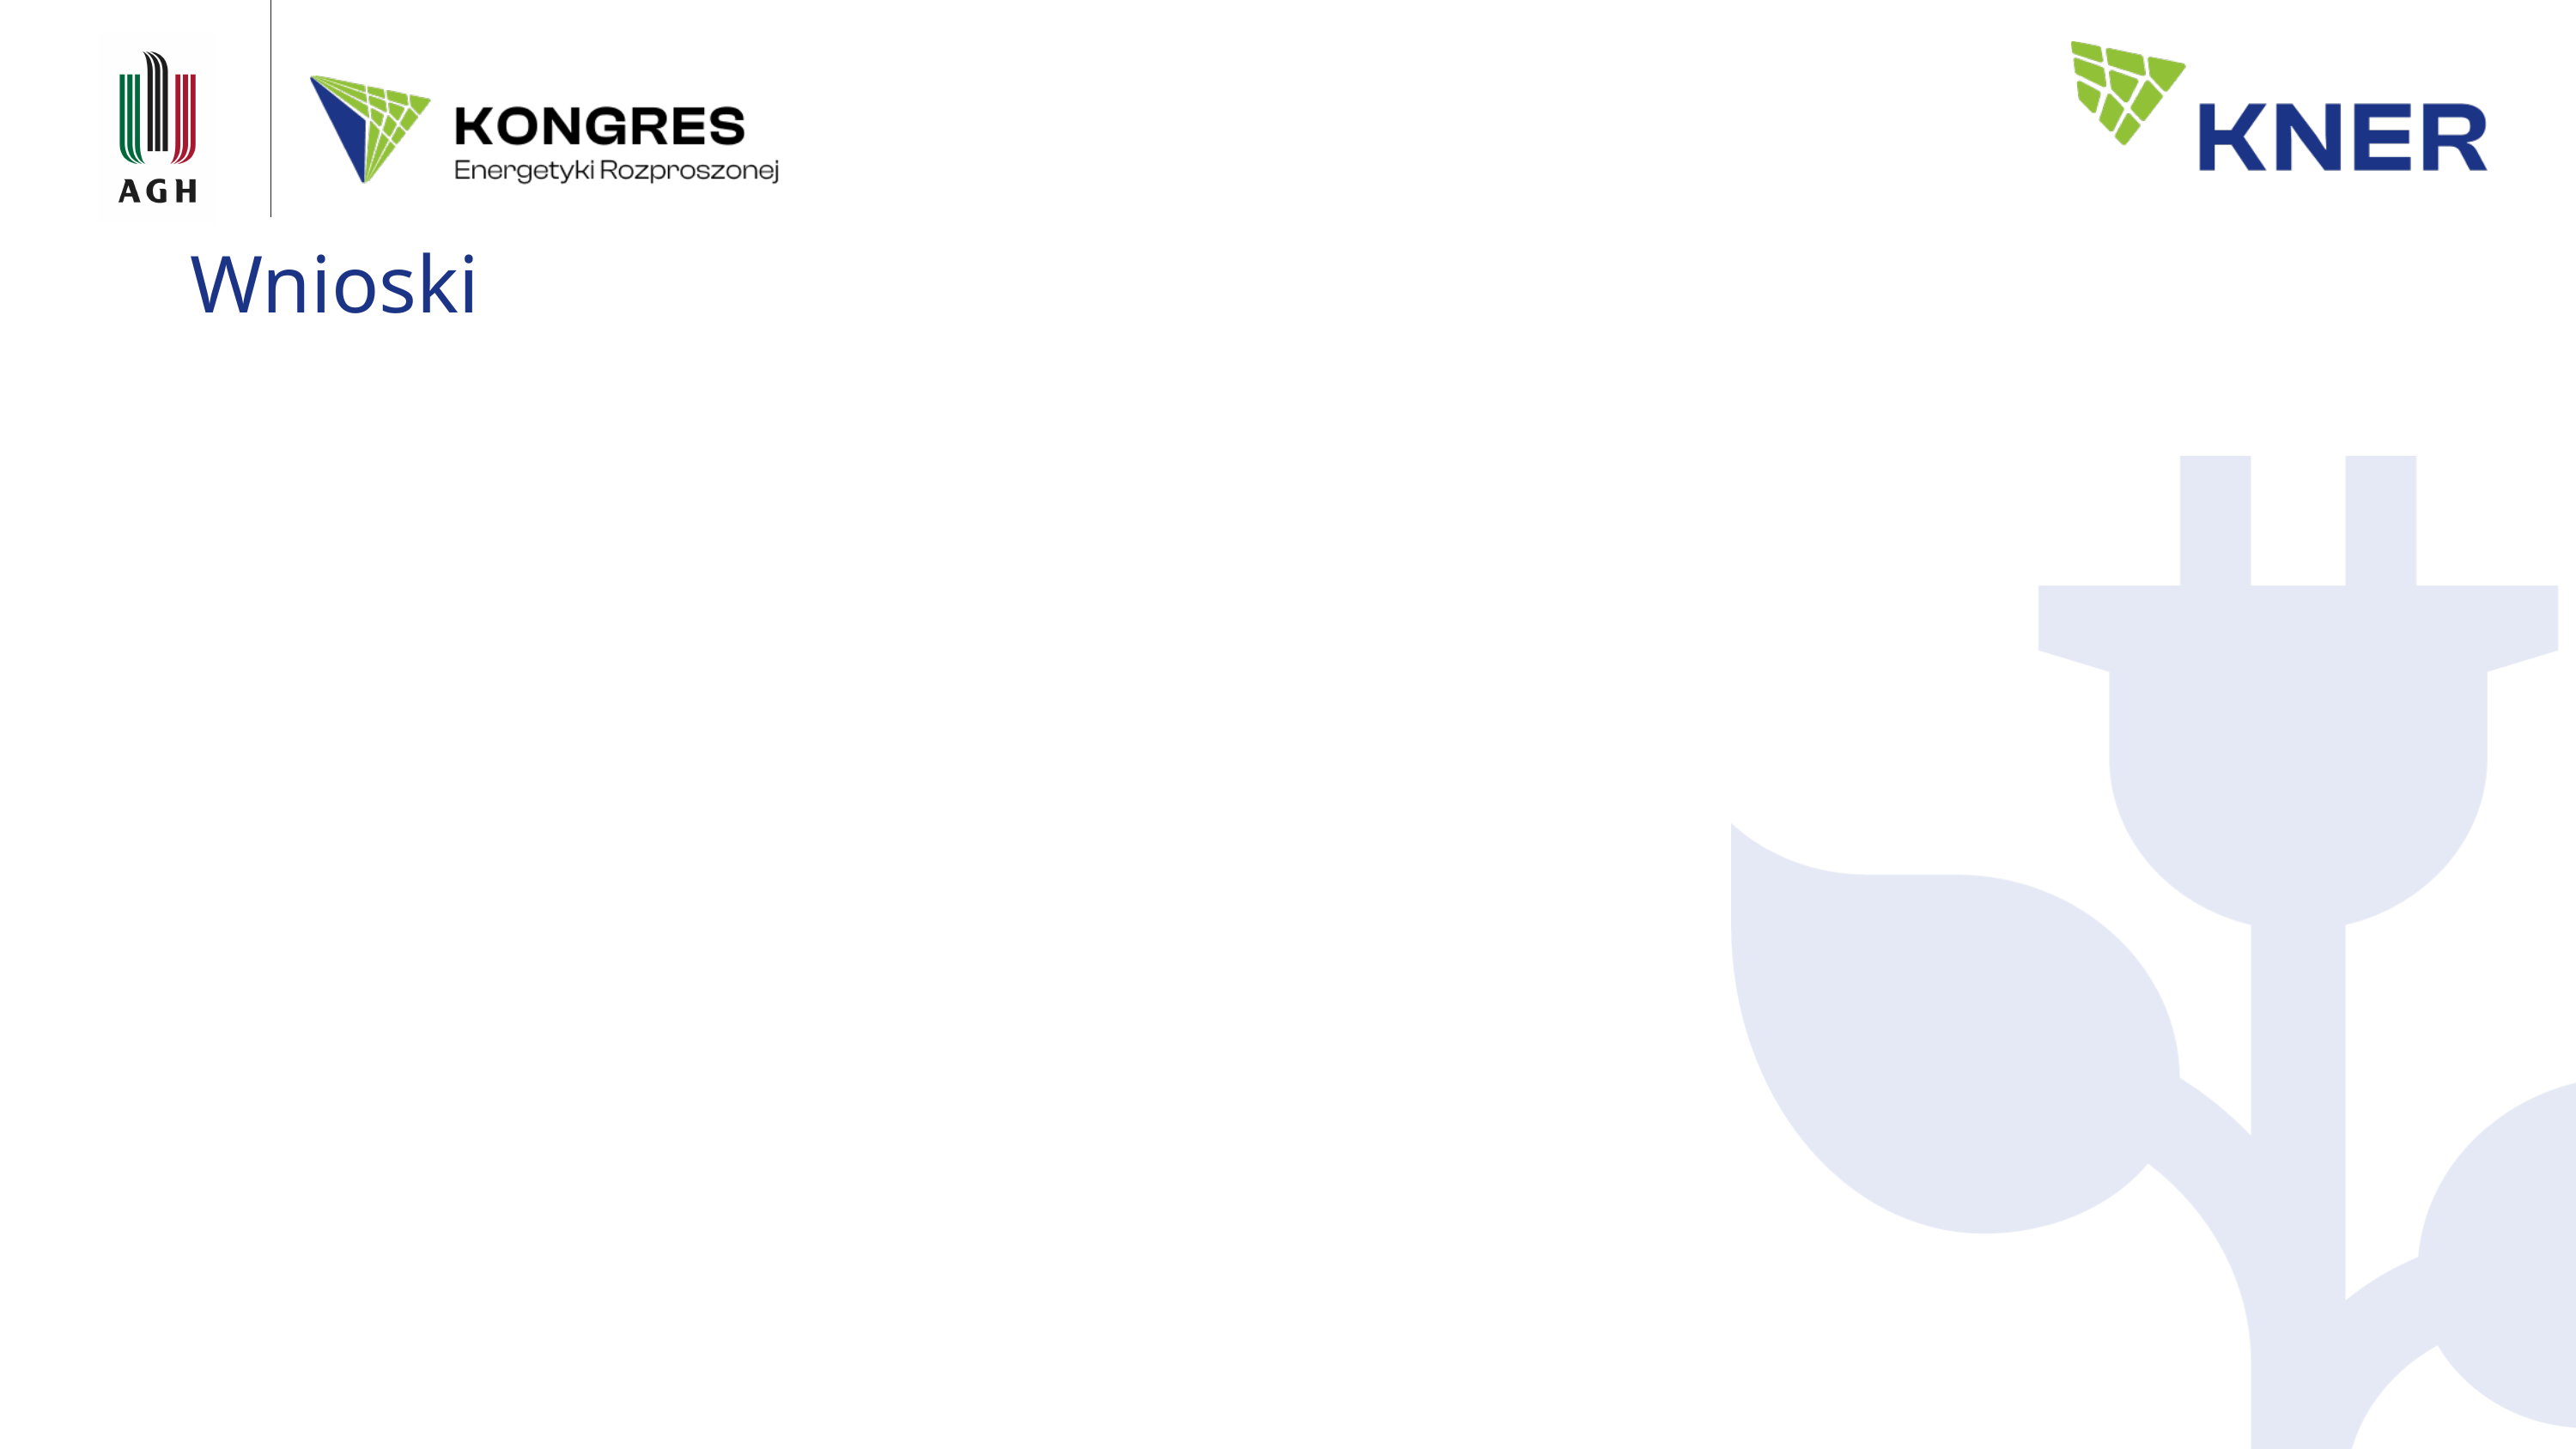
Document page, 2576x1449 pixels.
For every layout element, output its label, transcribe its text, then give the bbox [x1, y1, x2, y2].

title Wnioski [177, 217, 2399, 358]
